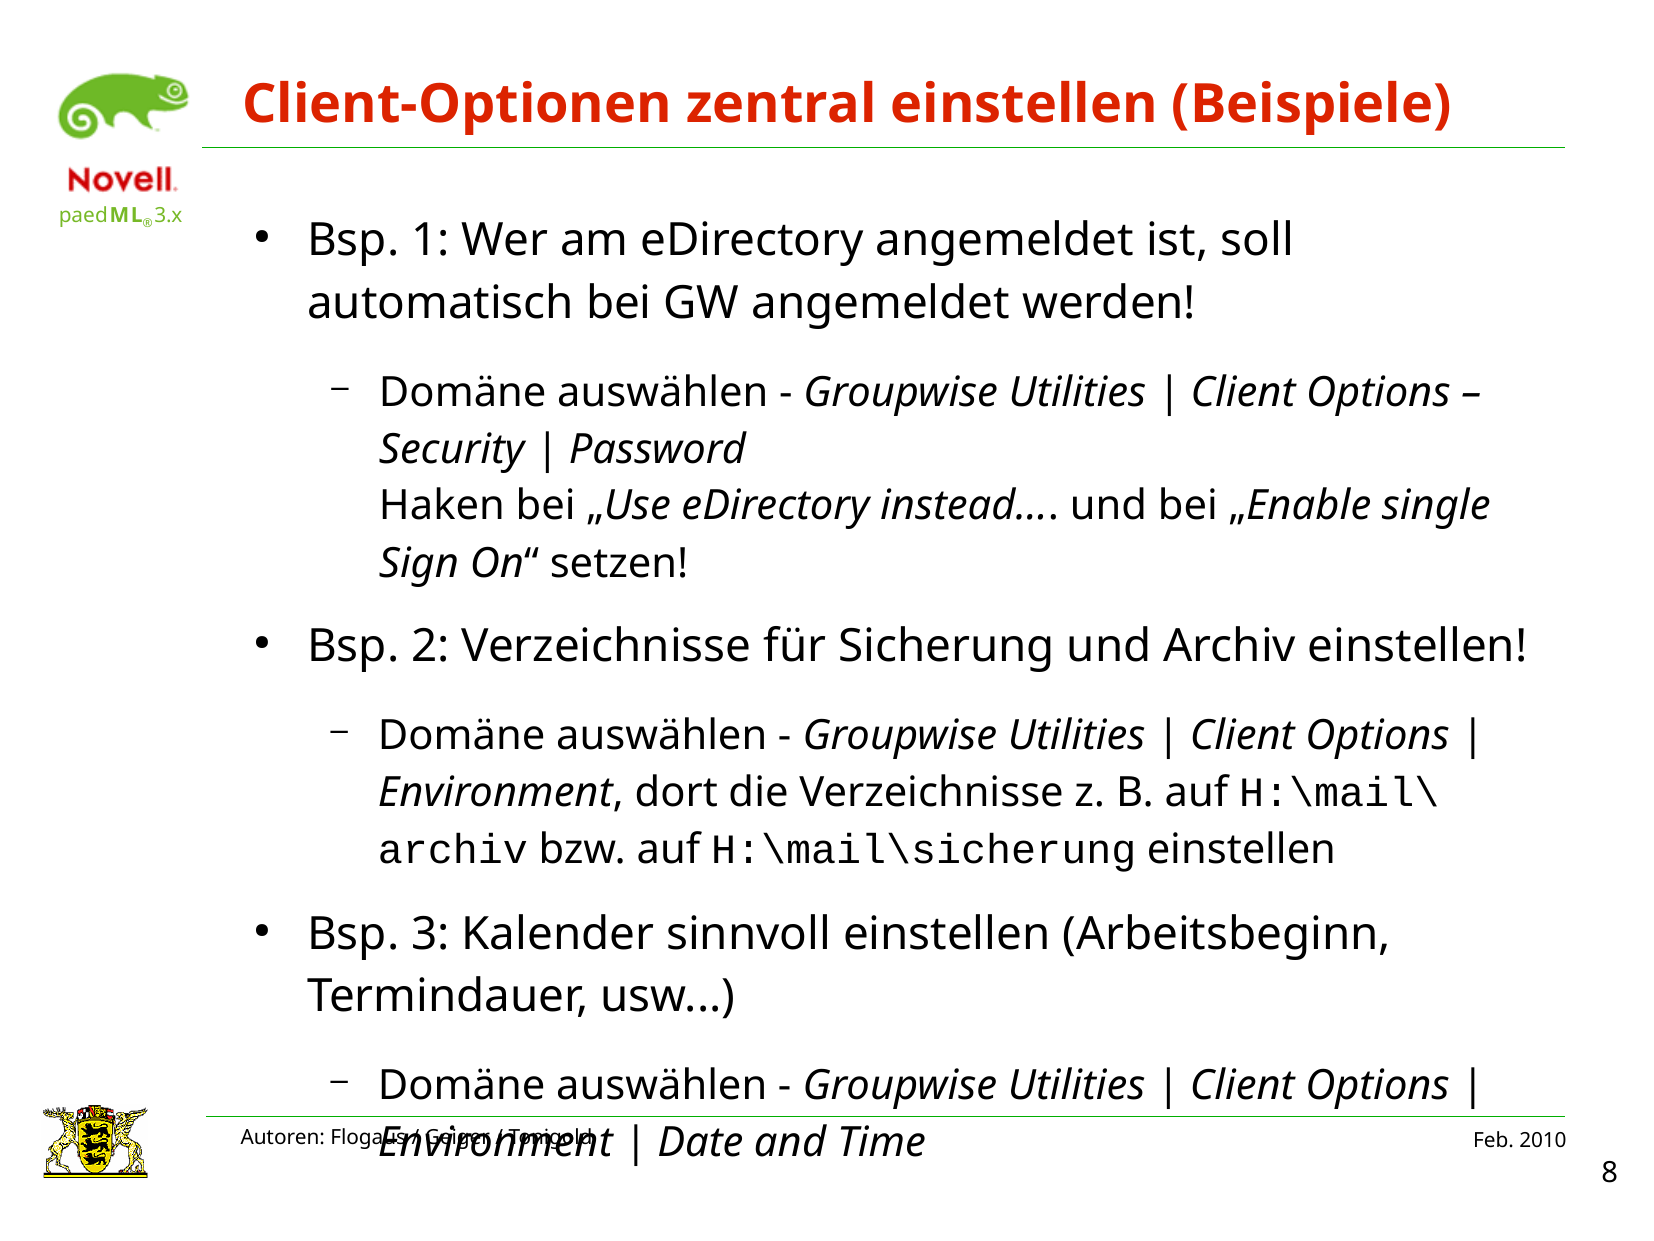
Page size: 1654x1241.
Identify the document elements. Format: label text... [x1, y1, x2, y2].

title Client-Optionen zentral einstellen (Beispiele) [242, 67, 1577, 136]
list Bsp. 1: Wer am eDirectory angemeldet ist, soll automatisch bei GW angemeldet werden! Domäne auswählen - Groupwise Utilities | Client Options – Security | Password Haken bei „Use eDirectory instead.... und bei „Enable single Sign On“ setzen! Bsp. 2: Verzeichnisse für Sicherung und Archiv einstellen! Domäne auswählen - Groupwise Utilities | Client Options | Environment, dort die Verzeichnisse z. B. auf H:\mail\archiv bzw. auf H:\mail\sicherung einstellen Bsp. 3: Kalender sinnvoll einstellen (Arbeitsbeginn, Termindauer, usw...) Domäne auswählen - Groupwise Utilities | Client Options | Environment | Date and Time [236, 206, 1565, 1078]
picture [41, 1104, 148, 1180]
picture [44, 56, 202, 214]
